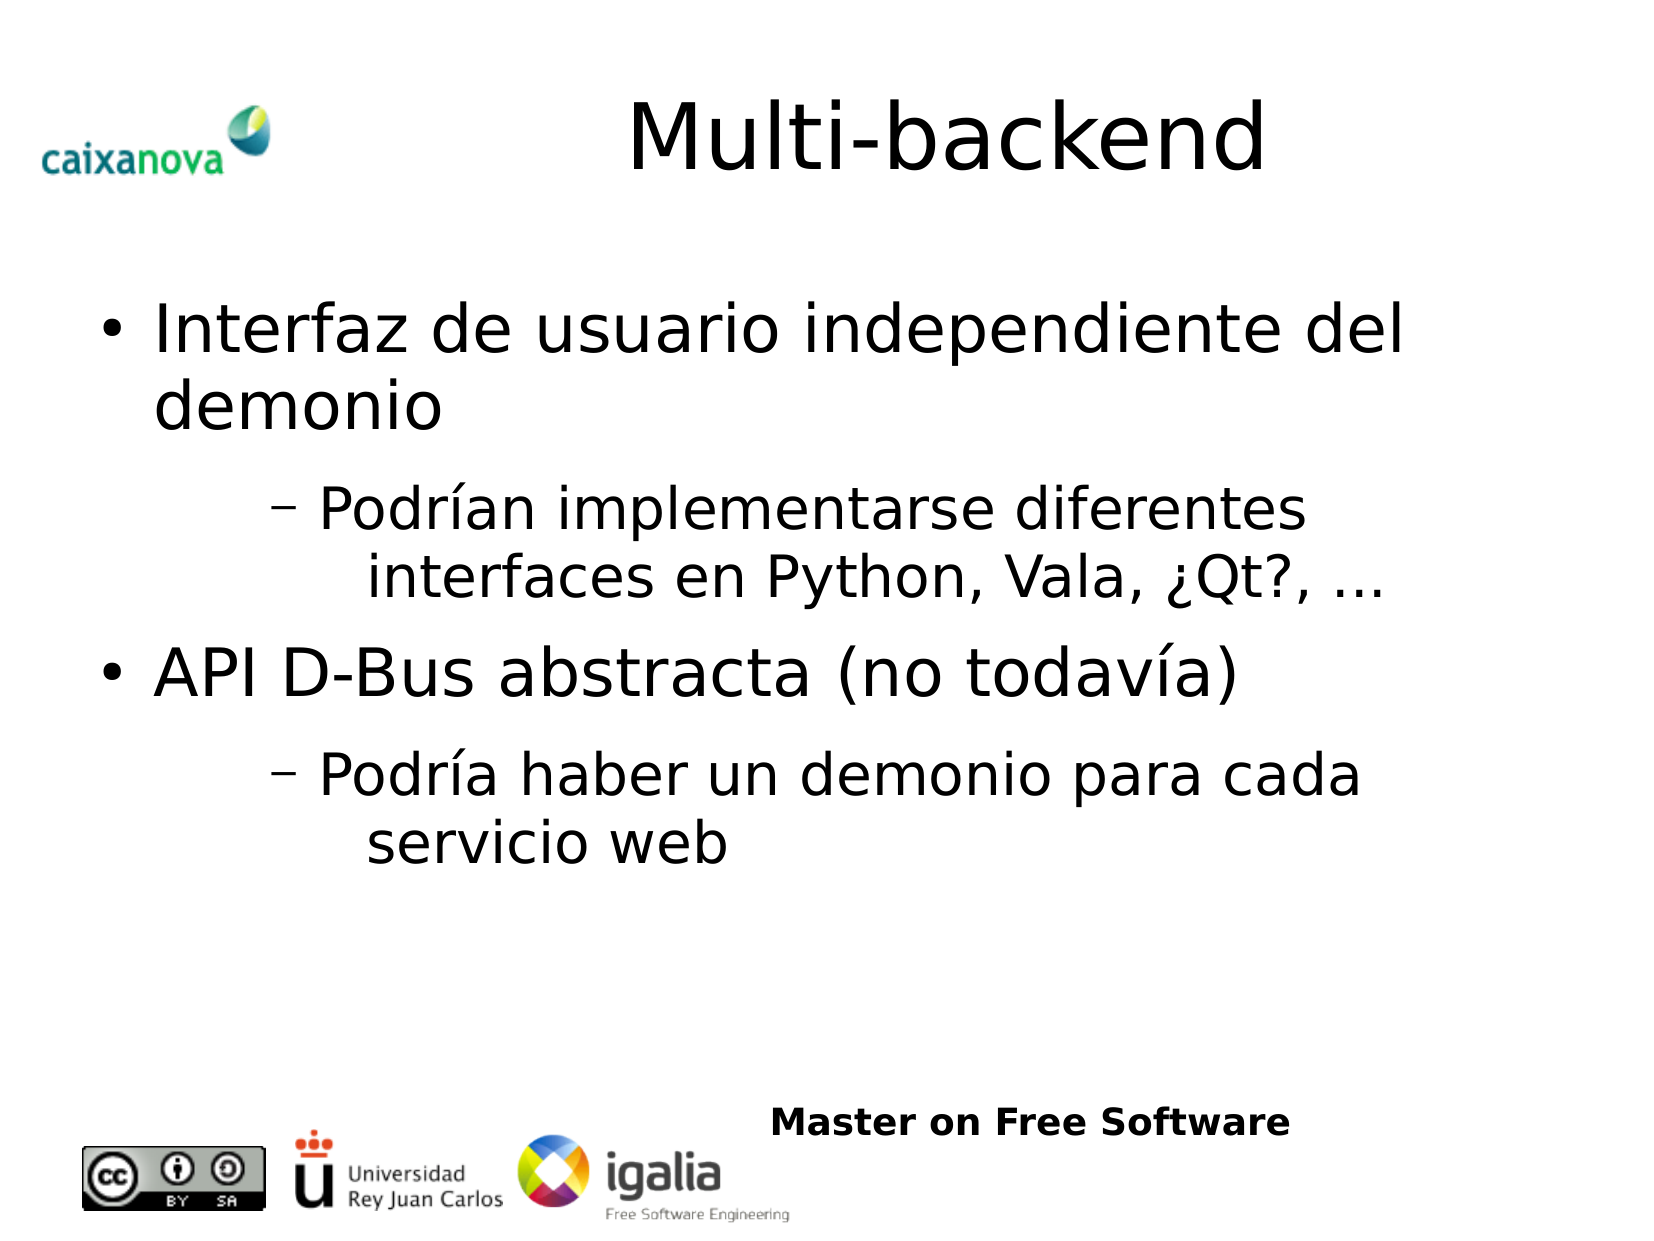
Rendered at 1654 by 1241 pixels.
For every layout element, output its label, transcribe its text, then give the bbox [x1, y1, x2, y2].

title Multi-backend [295, 46, 1601, 229]
picture [295, 1121, 811, 1235]
picture [82, 1146, 266, 1211]
picture [29, 73, 284, 207]
list Interfaz de usuario independiente del demonio Podrían implementarse diferentes interfaces en Python, Vala, ¿Qt?, ... API D-Bus abstracta (no todavía) Podría haber un demonio para cada servicio web [82, 290, 1571, 1078]
